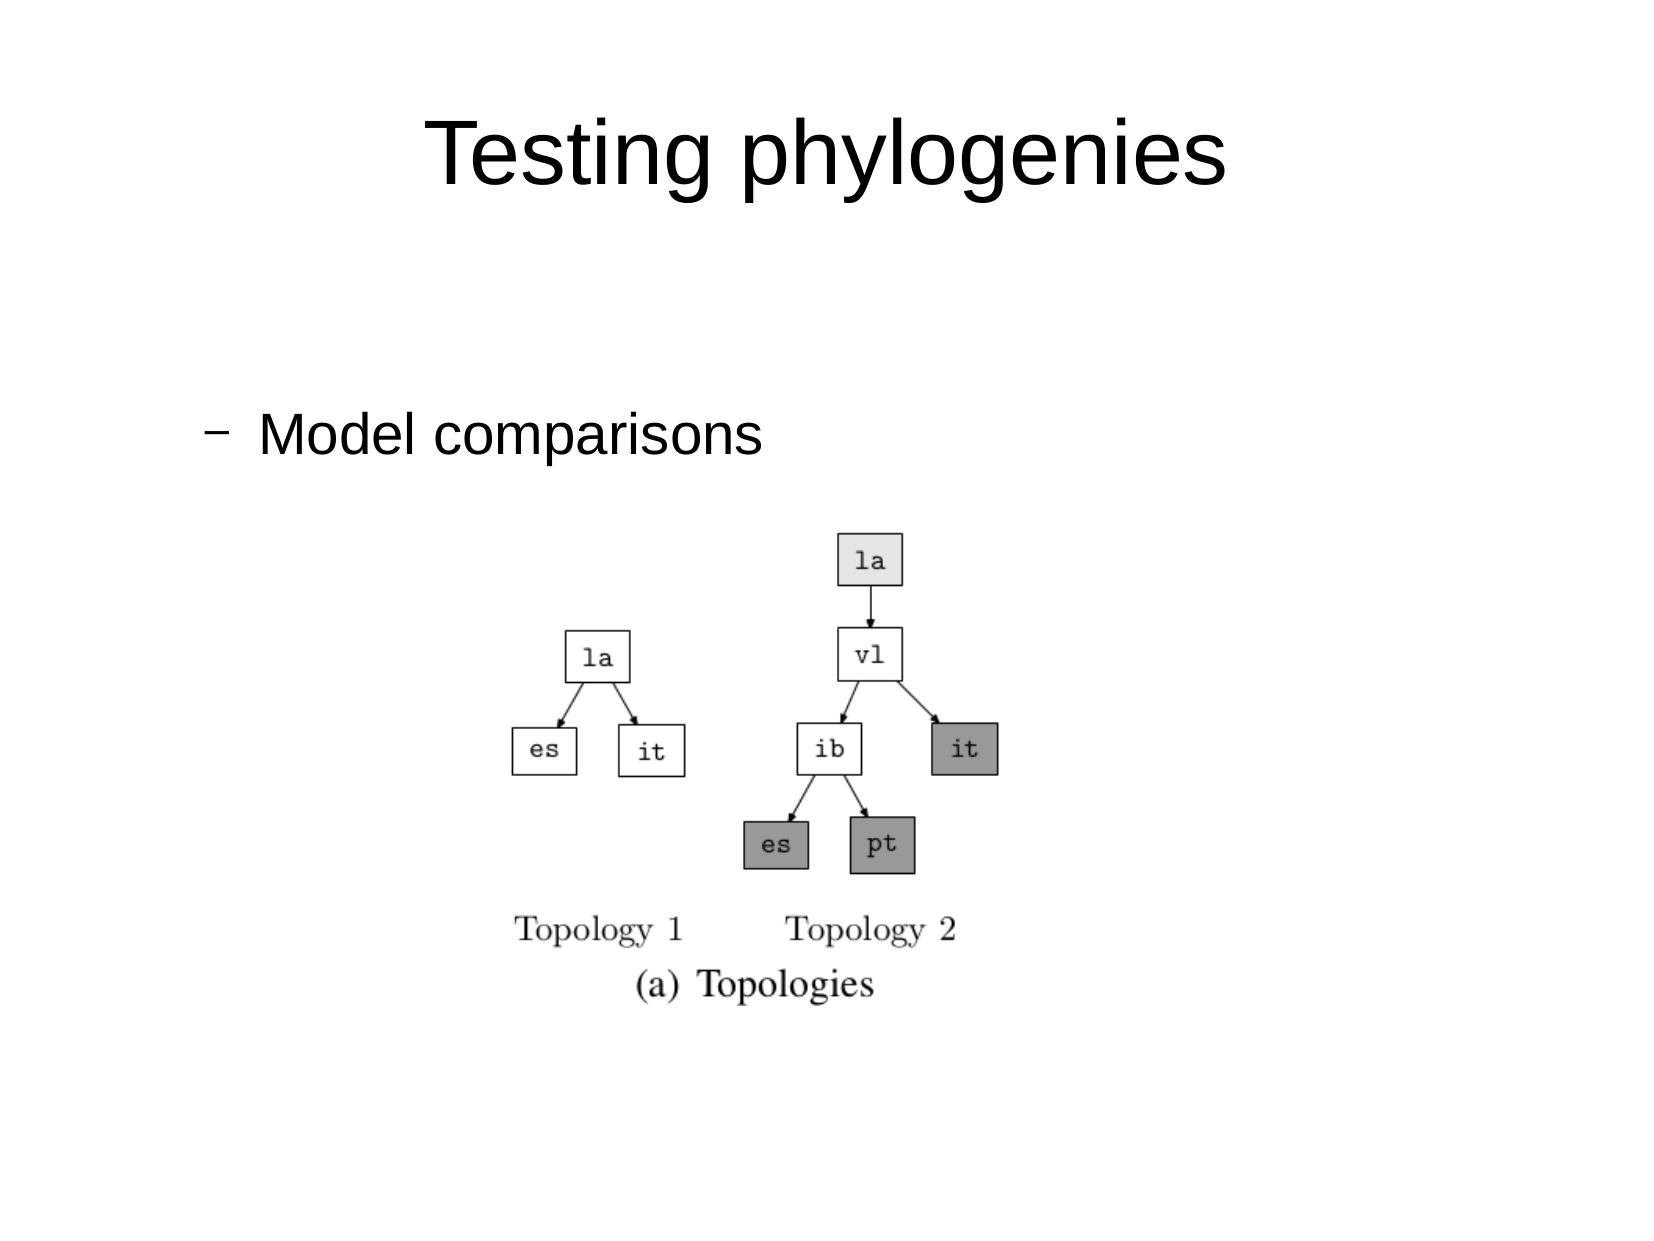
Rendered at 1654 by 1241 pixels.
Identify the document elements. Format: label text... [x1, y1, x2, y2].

picture [465, 697, 1016, 1028]
text_box Model comparisons [116, 401, 1382, 697]
title Testing phylogenies [82, 49, 1571, 257]
